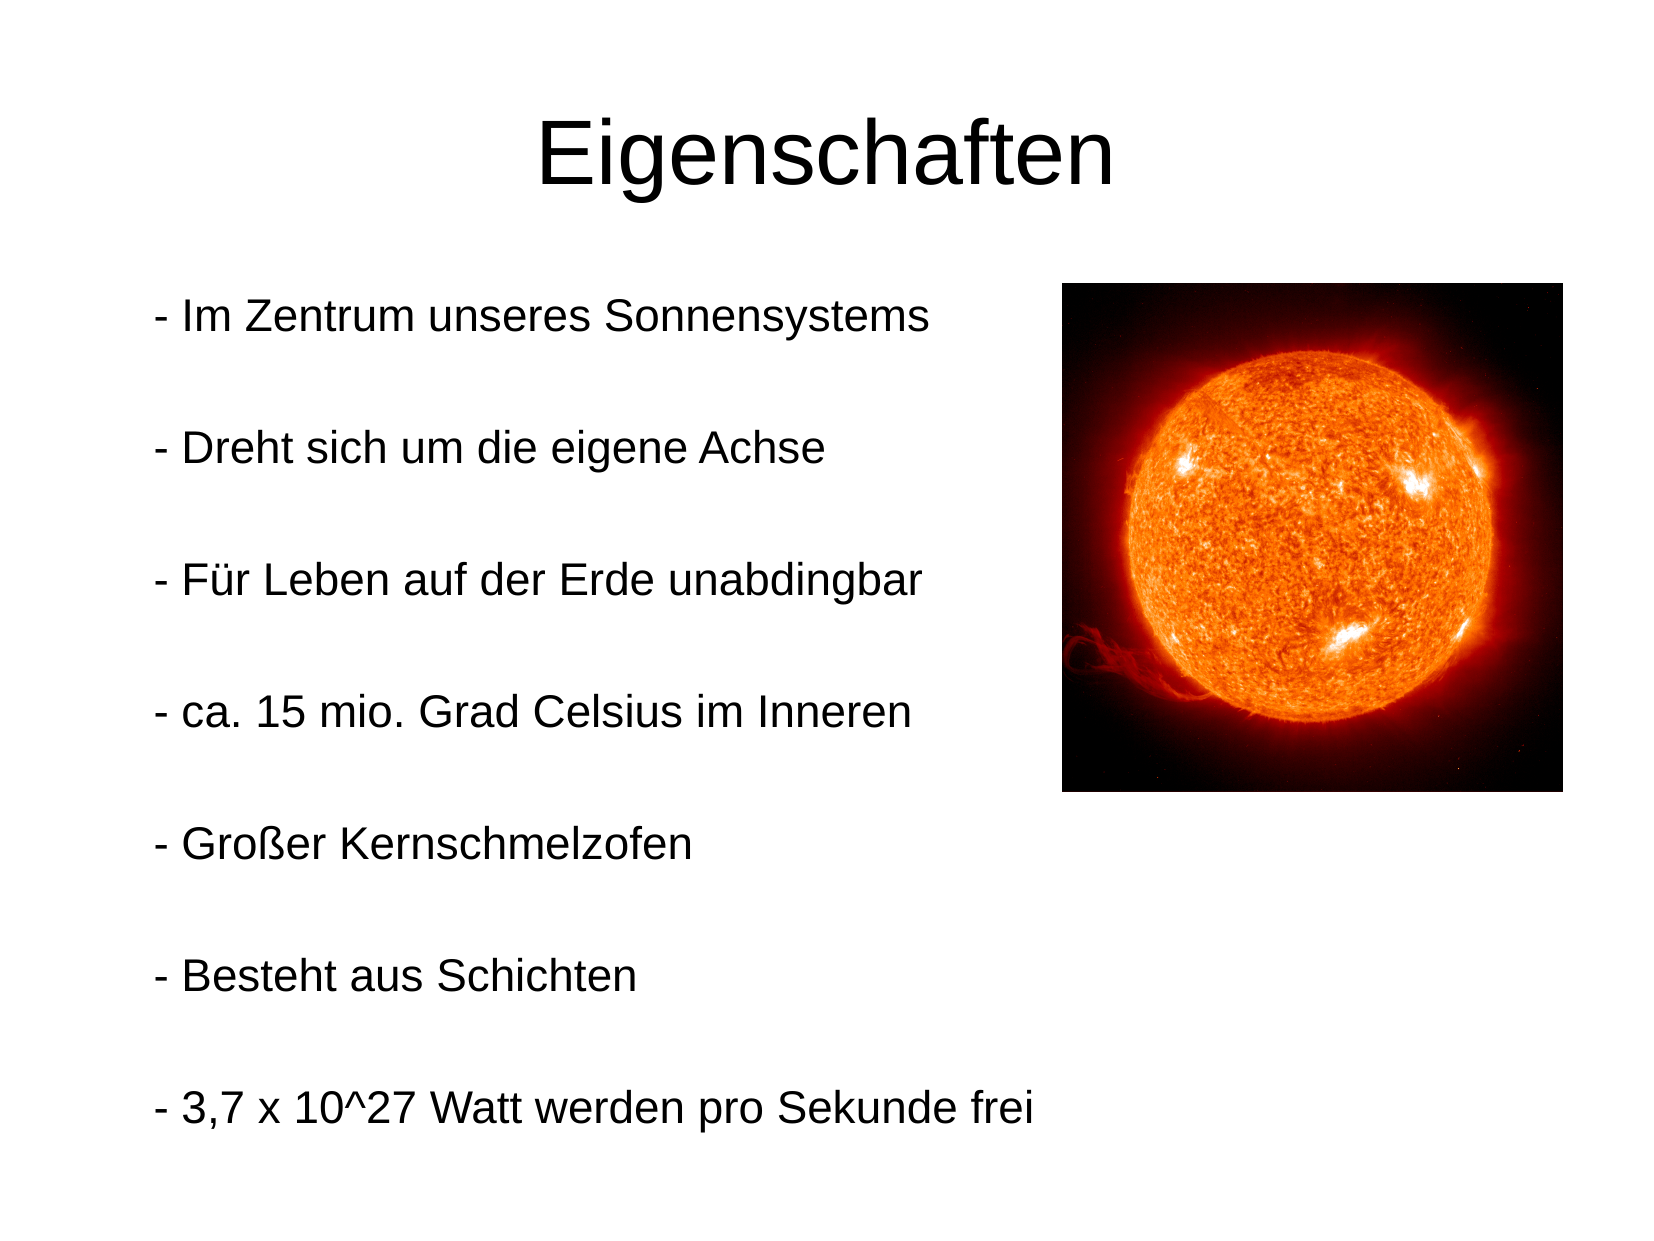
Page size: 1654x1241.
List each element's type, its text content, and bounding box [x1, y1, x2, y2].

title Eigenschaften [82, 49, 1571, 257]
list - Im Zentrum unseres Sonnensystems - Dreht sich um die eigene Achse - Für Leben auf der Erde unabdingbar - ca. 15 mio. Grad Celsius im Inneren - Großer Kernschmelzofen - Besteht aus Schichten - 3,7 x 10^27 Watt werden pro Sekunde frei [82, 290, 1571, 1241]
picture [1062, 283, 1563, 792]
